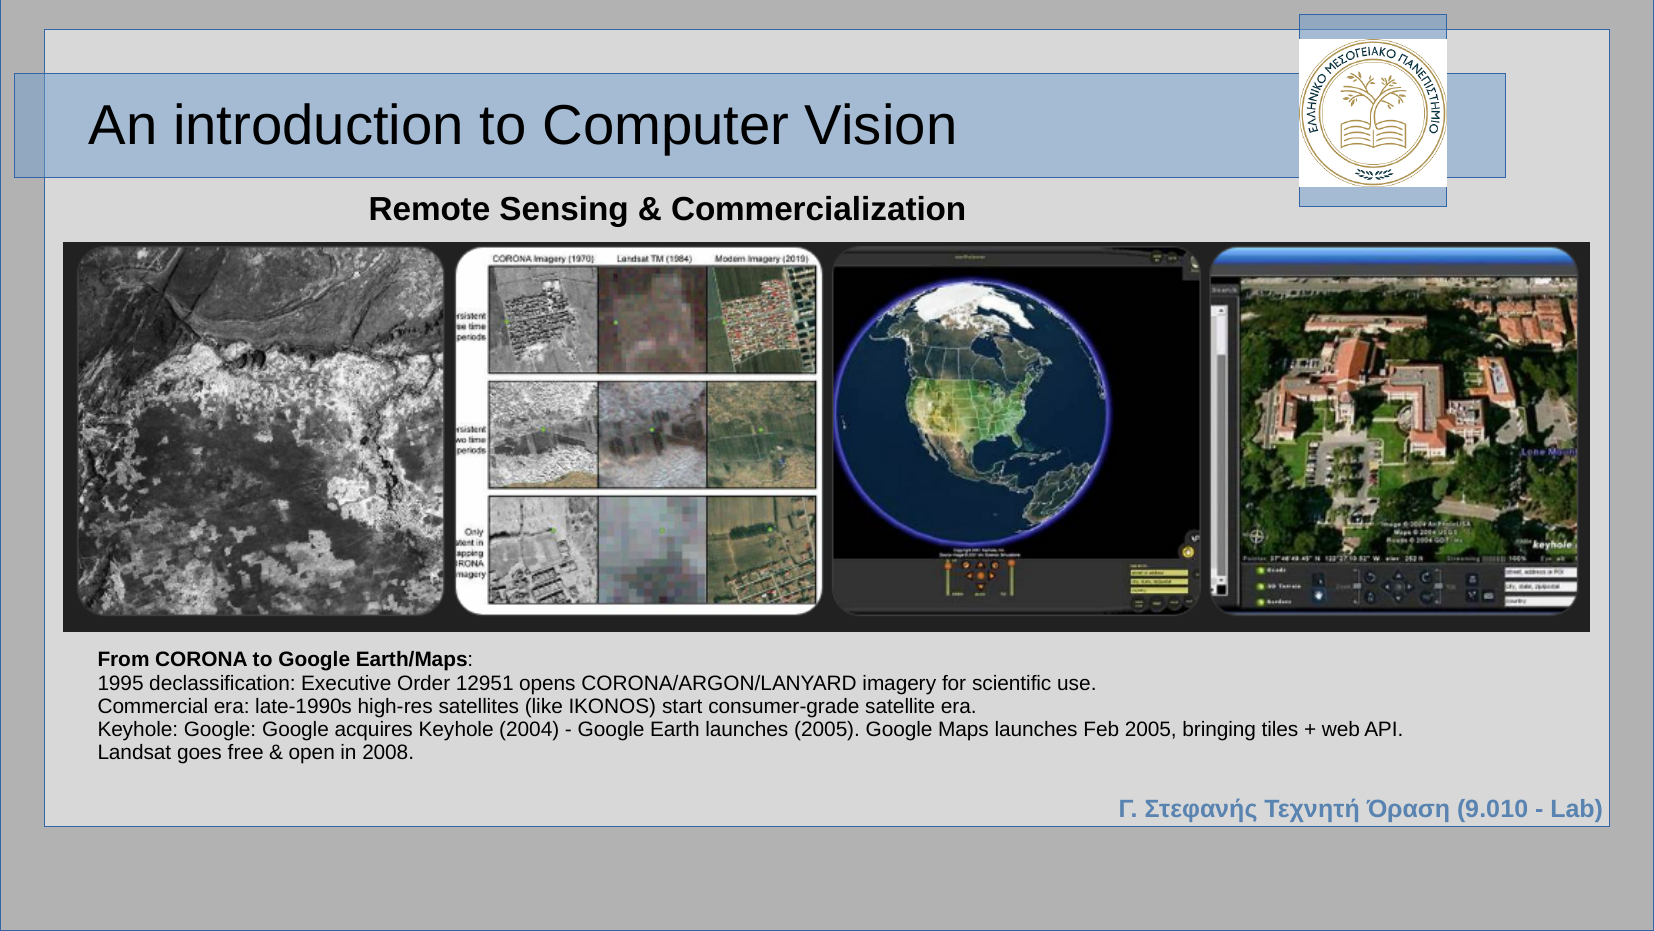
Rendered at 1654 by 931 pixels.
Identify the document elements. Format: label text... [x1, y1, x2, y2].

text_box Remote Sensing & Commercialization [66, 183, 1270, 235]
text_box Γ. Στεφανής Τεχνητή Όραση (9.010 - Lab) [1092, 772, 1630, 844]
picture [1299, 39, 1447, 187]
text_box From CORONA to Google Earth/Maps: 1995 declassification: Executive Order 12951 opens CORONA/ARGON/LANYARD imagery for scientific use. Commercial era: late-1990s high-res satellites (like IKONOS) start consumer-grade satellite era. Keyhole: Google: Google acquires Keyhole (2004) - Google Earth launches (2005). Google Maps launches Feb 2005, bringing tiles + web API. Landsat goes free & open in 2008. [82, 632, 1548, 809]
picture [63, 242, 1590, 632]
title An introduction to Computer Vision [88, 73, 1299, 178]
title An introduction to Computer Vision [1447, 73, 1506, 178]
